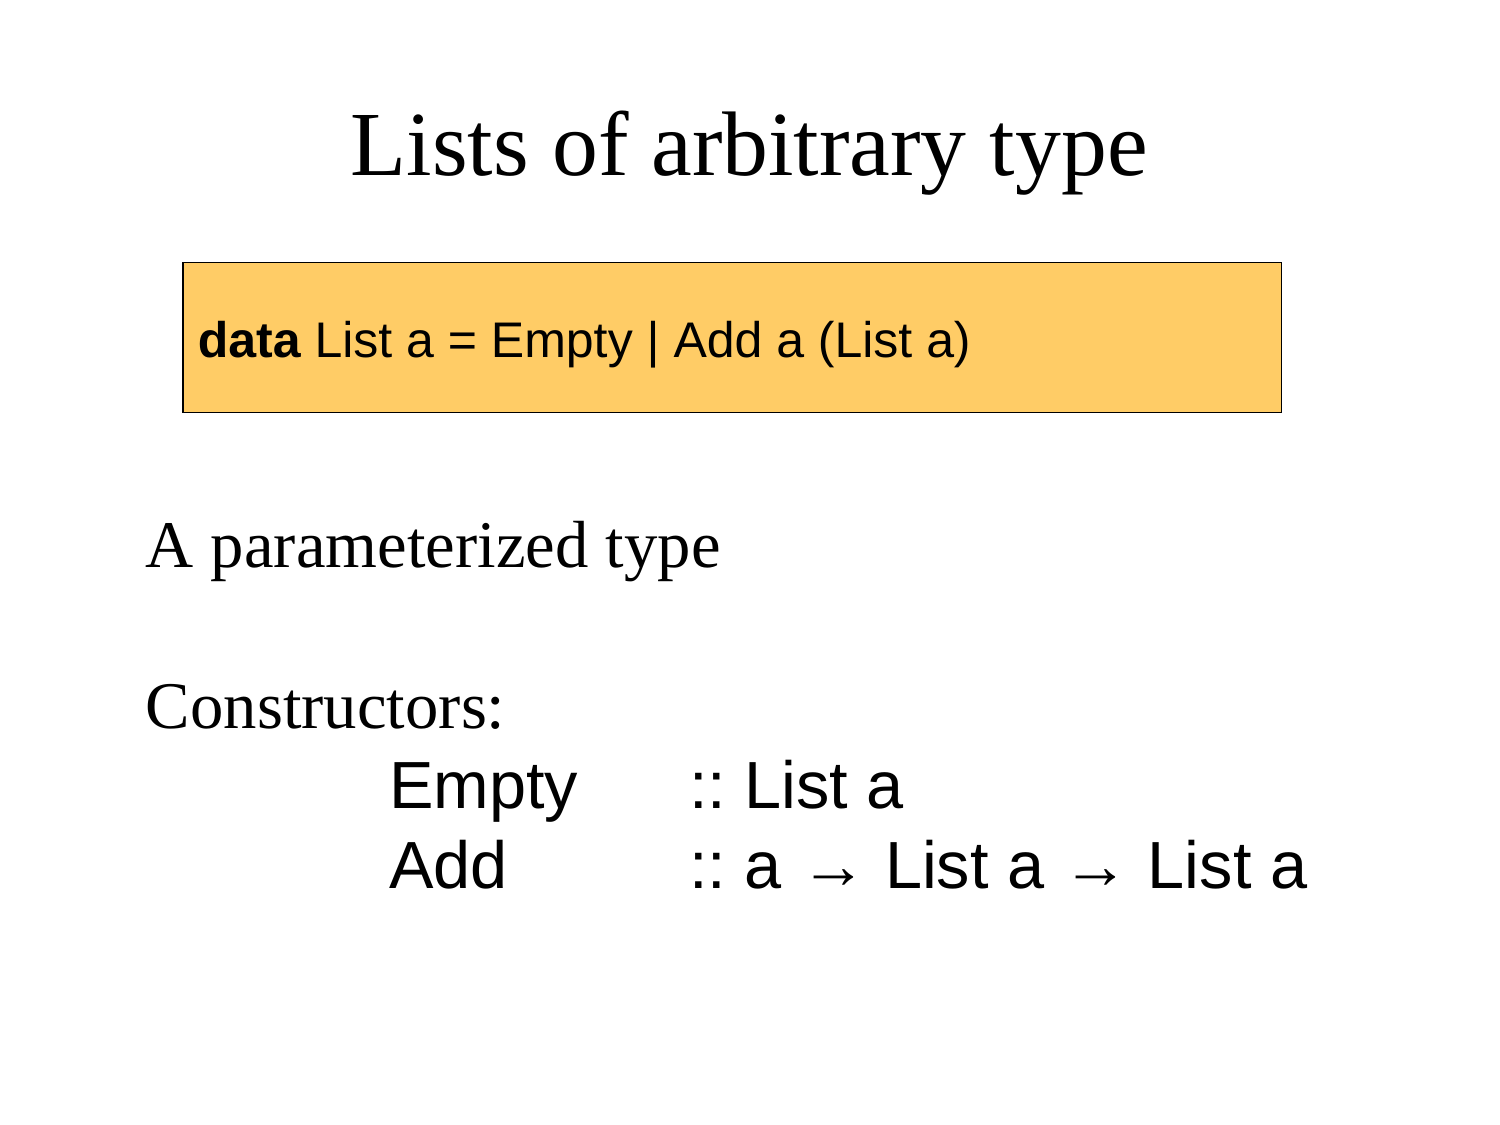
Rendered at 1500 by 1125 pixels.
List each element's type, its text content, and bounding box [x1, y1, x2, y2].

text_box data List a = Empty | Add a (List a) [183, 262, 1282, 299]
title Lists of arbitrary type [75, 45, 1426, 233]
list A parameterized type Constructors: Empty :: List a Add :: a → List a → List a [75, 299, 1426, 1005]
